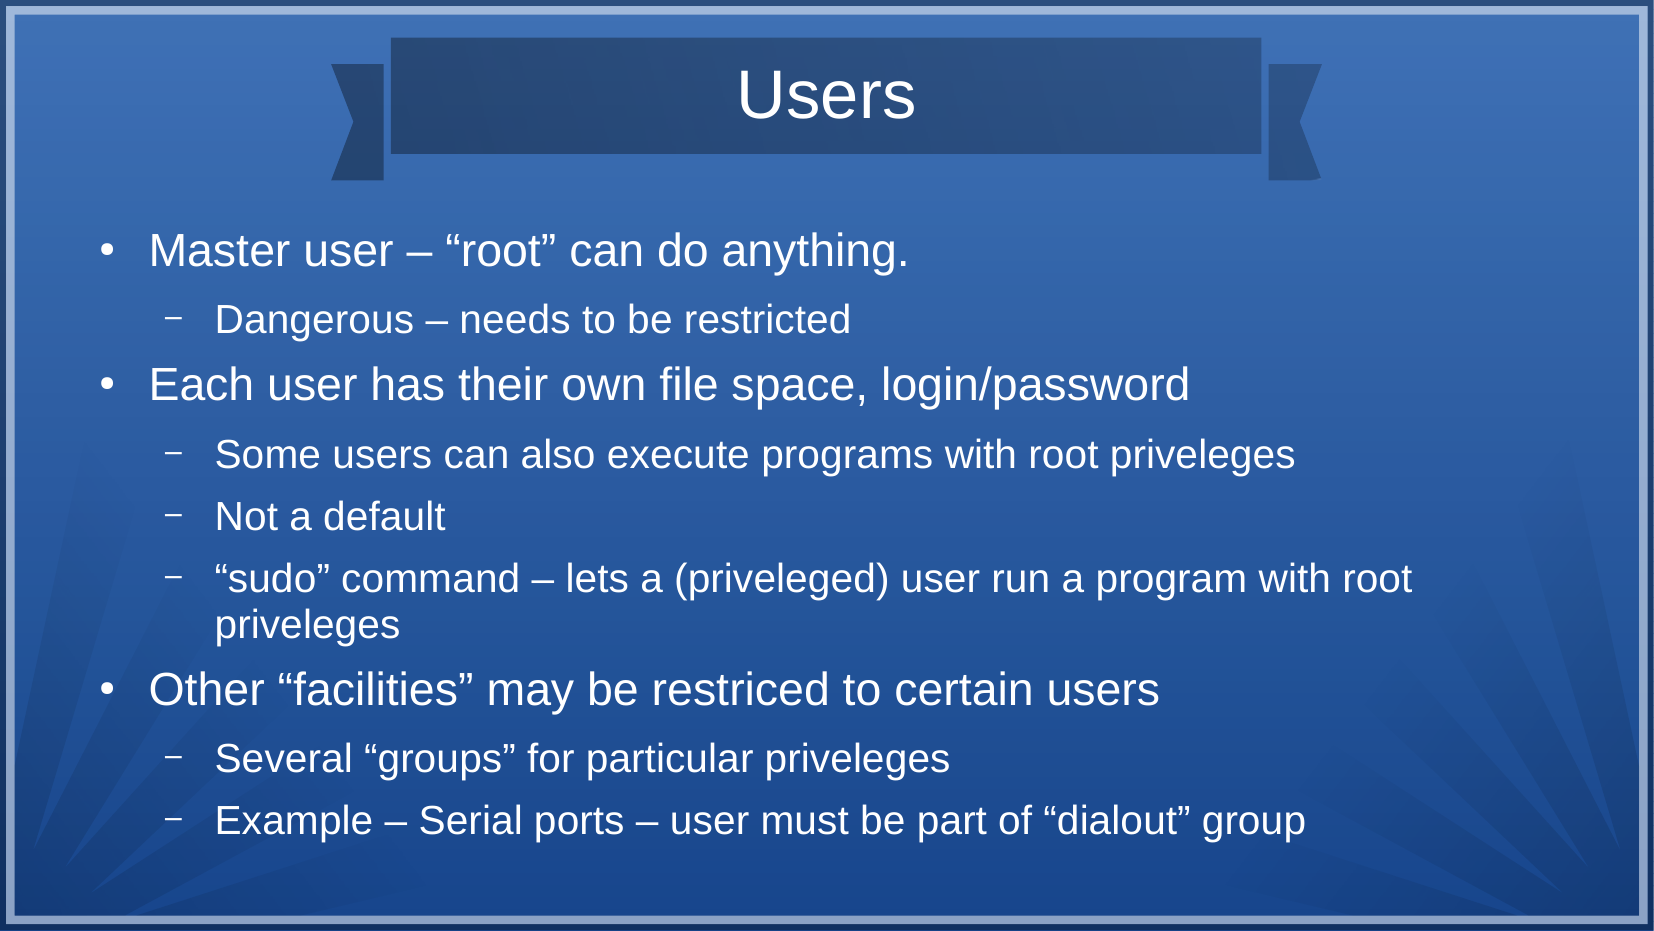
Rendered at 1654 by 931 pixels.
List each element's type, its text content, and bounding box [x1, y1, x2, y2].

list Master user – “root” can do anything. Dangerous – needs to be restricted Each user has their own file space, login/password Some users can also execute programs with root priveleges Not a default “sudo” command – lets a (priveleged) user run a program with root priveleges Other “facilities” may be restriced to certain users Several “groups” for particular priveleges Example – Serial ports – user must be part of “dialout” group [82, 224, 1571, 848]
title Users [389, 35, 1264, 154]
